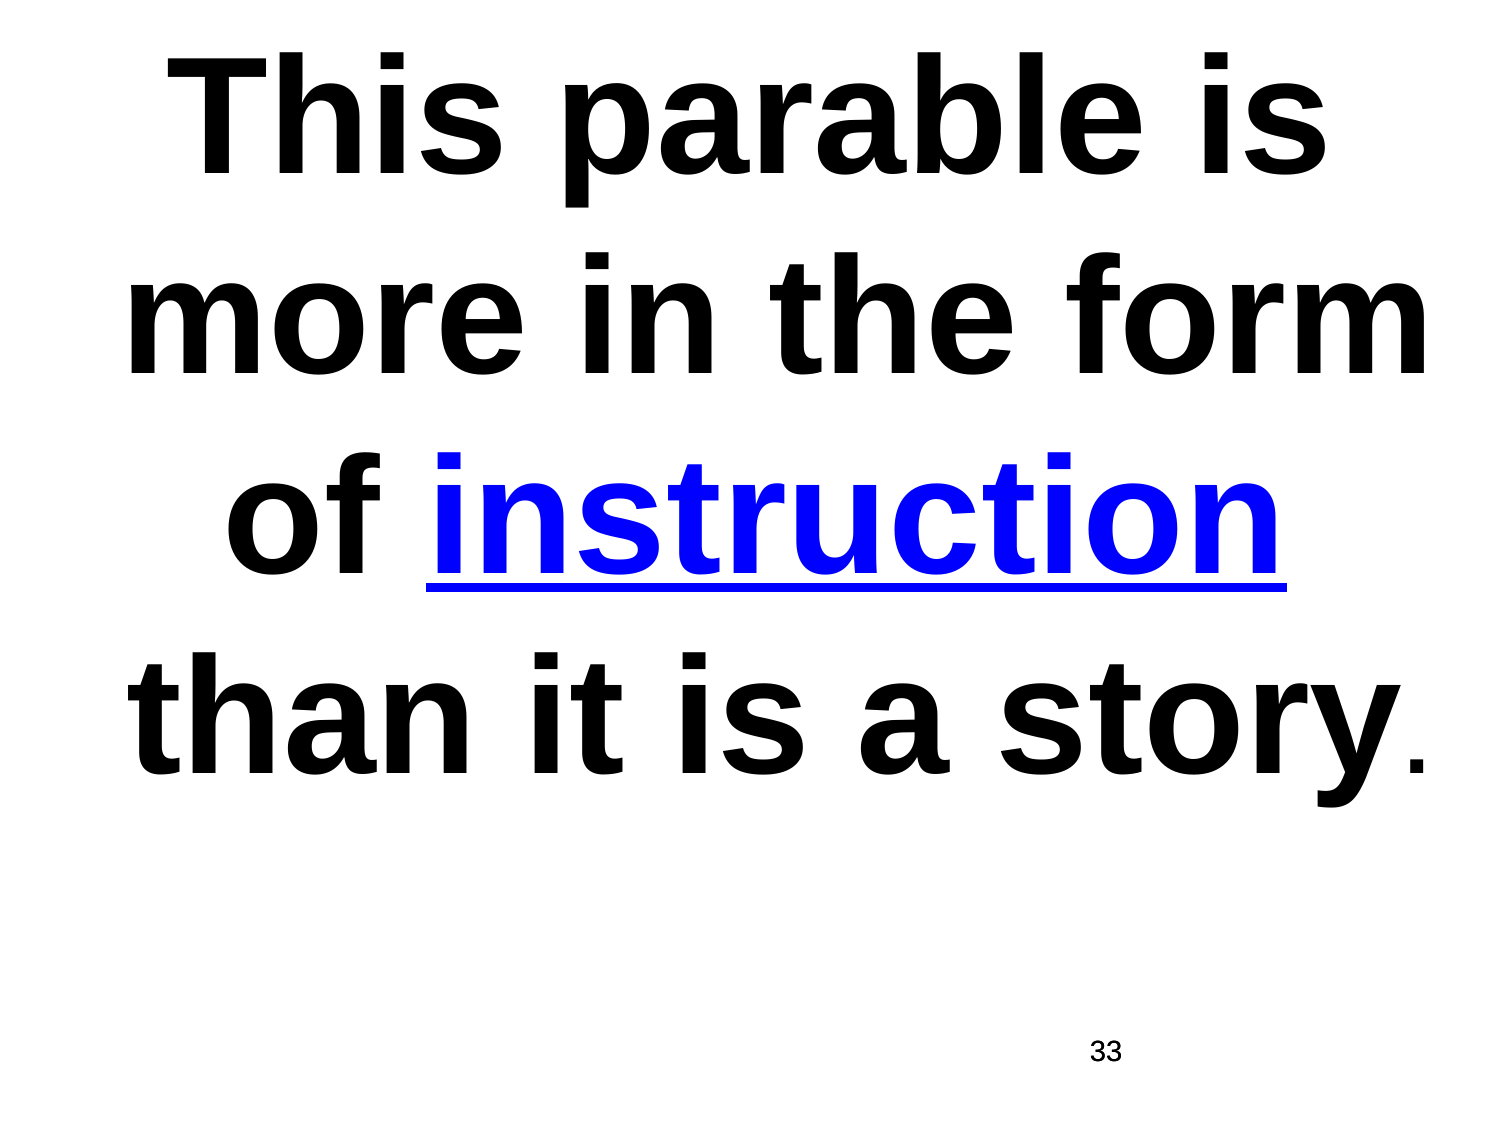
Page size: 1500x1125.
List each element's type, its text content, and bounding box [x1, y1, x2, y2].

slide_number <number> [1074, 1024, 1425, 1103]
text_box This parable is more in the form of instruction than it is a story. [0, 0, 1500, 815]
